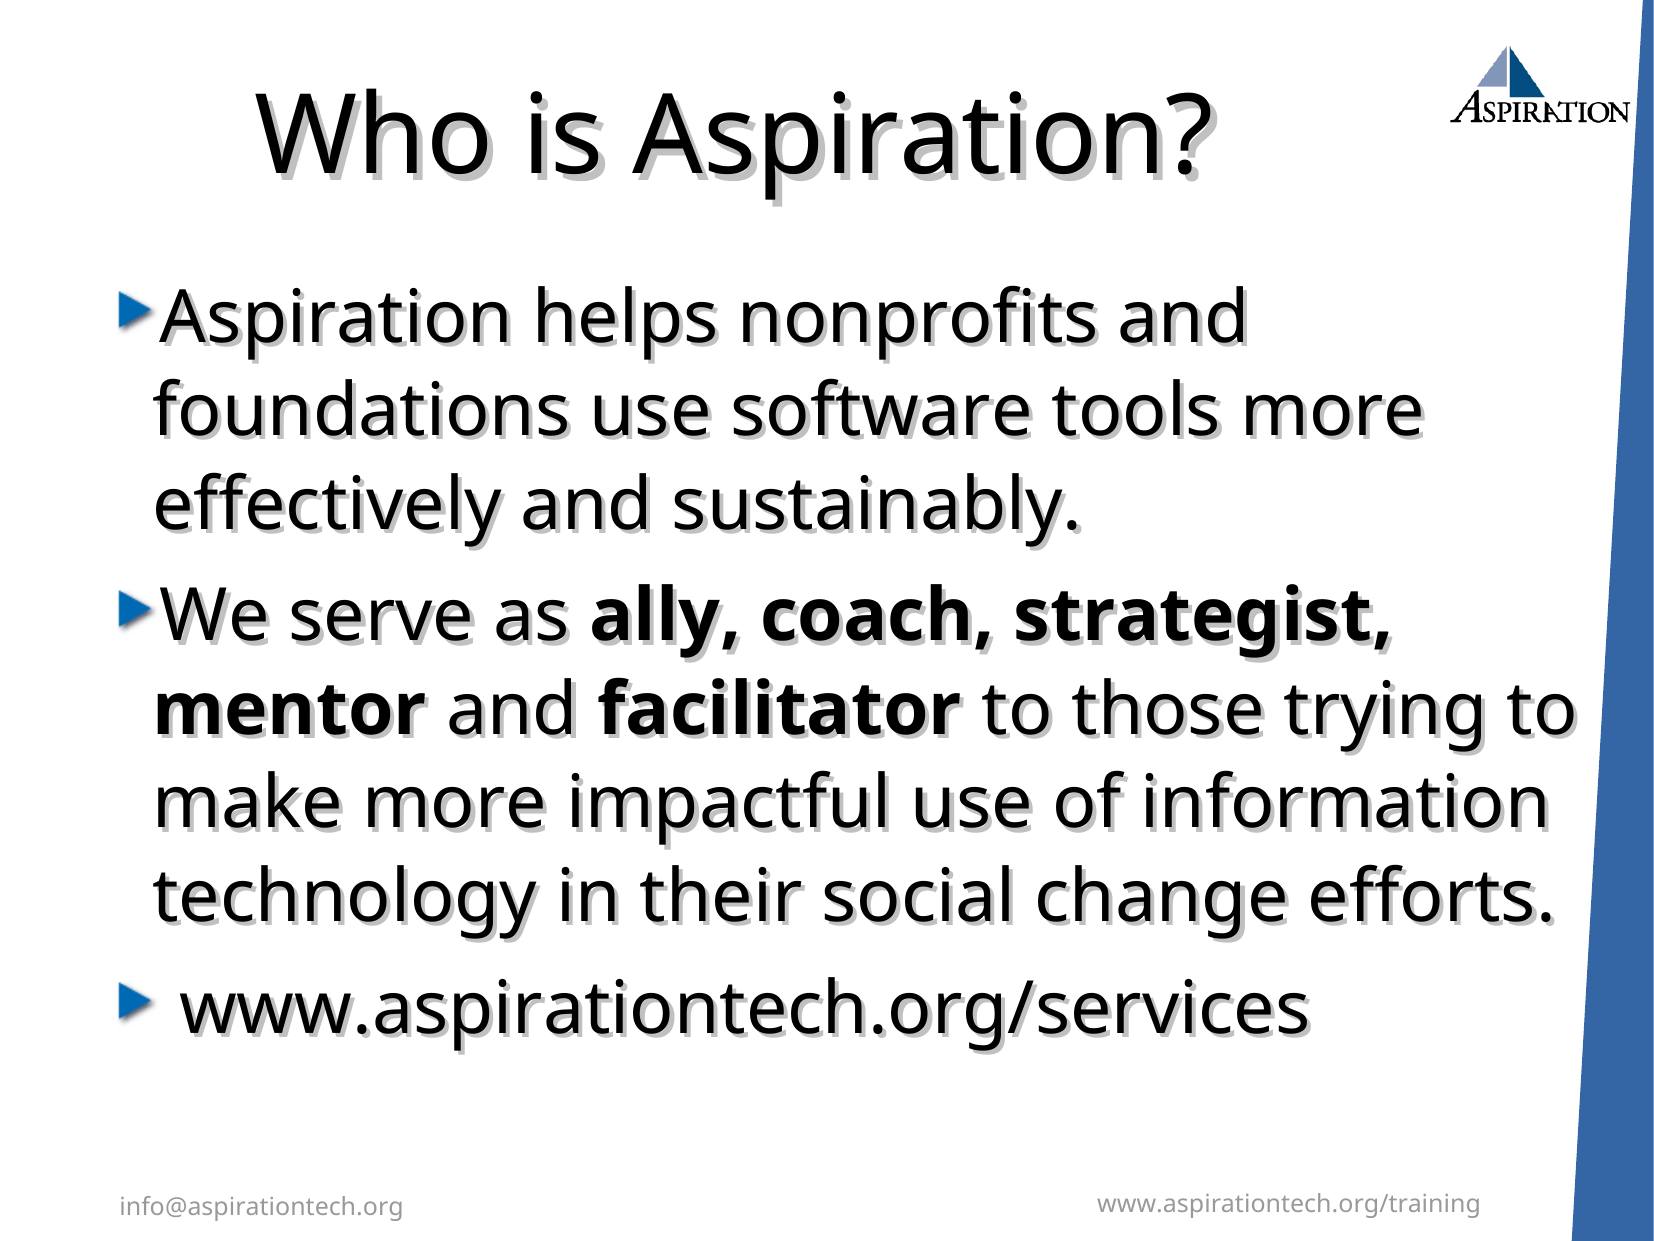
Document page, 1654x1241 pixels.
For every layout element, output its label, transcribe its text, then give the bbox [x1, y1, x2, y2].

list Aspiration helps nonprofits and foundations use software tools more effectively and sustainably. We serve as ally, coach, strategist, mentor and facilitator to those trying to make more impactful use of information technology in their social change efforts. www.aspirationtech.org/services [54, 263, 1595, 1048]
title Who is Aspiration? [54, 21, 1415, 227]
picture [1450, 46, 1631, 132]
